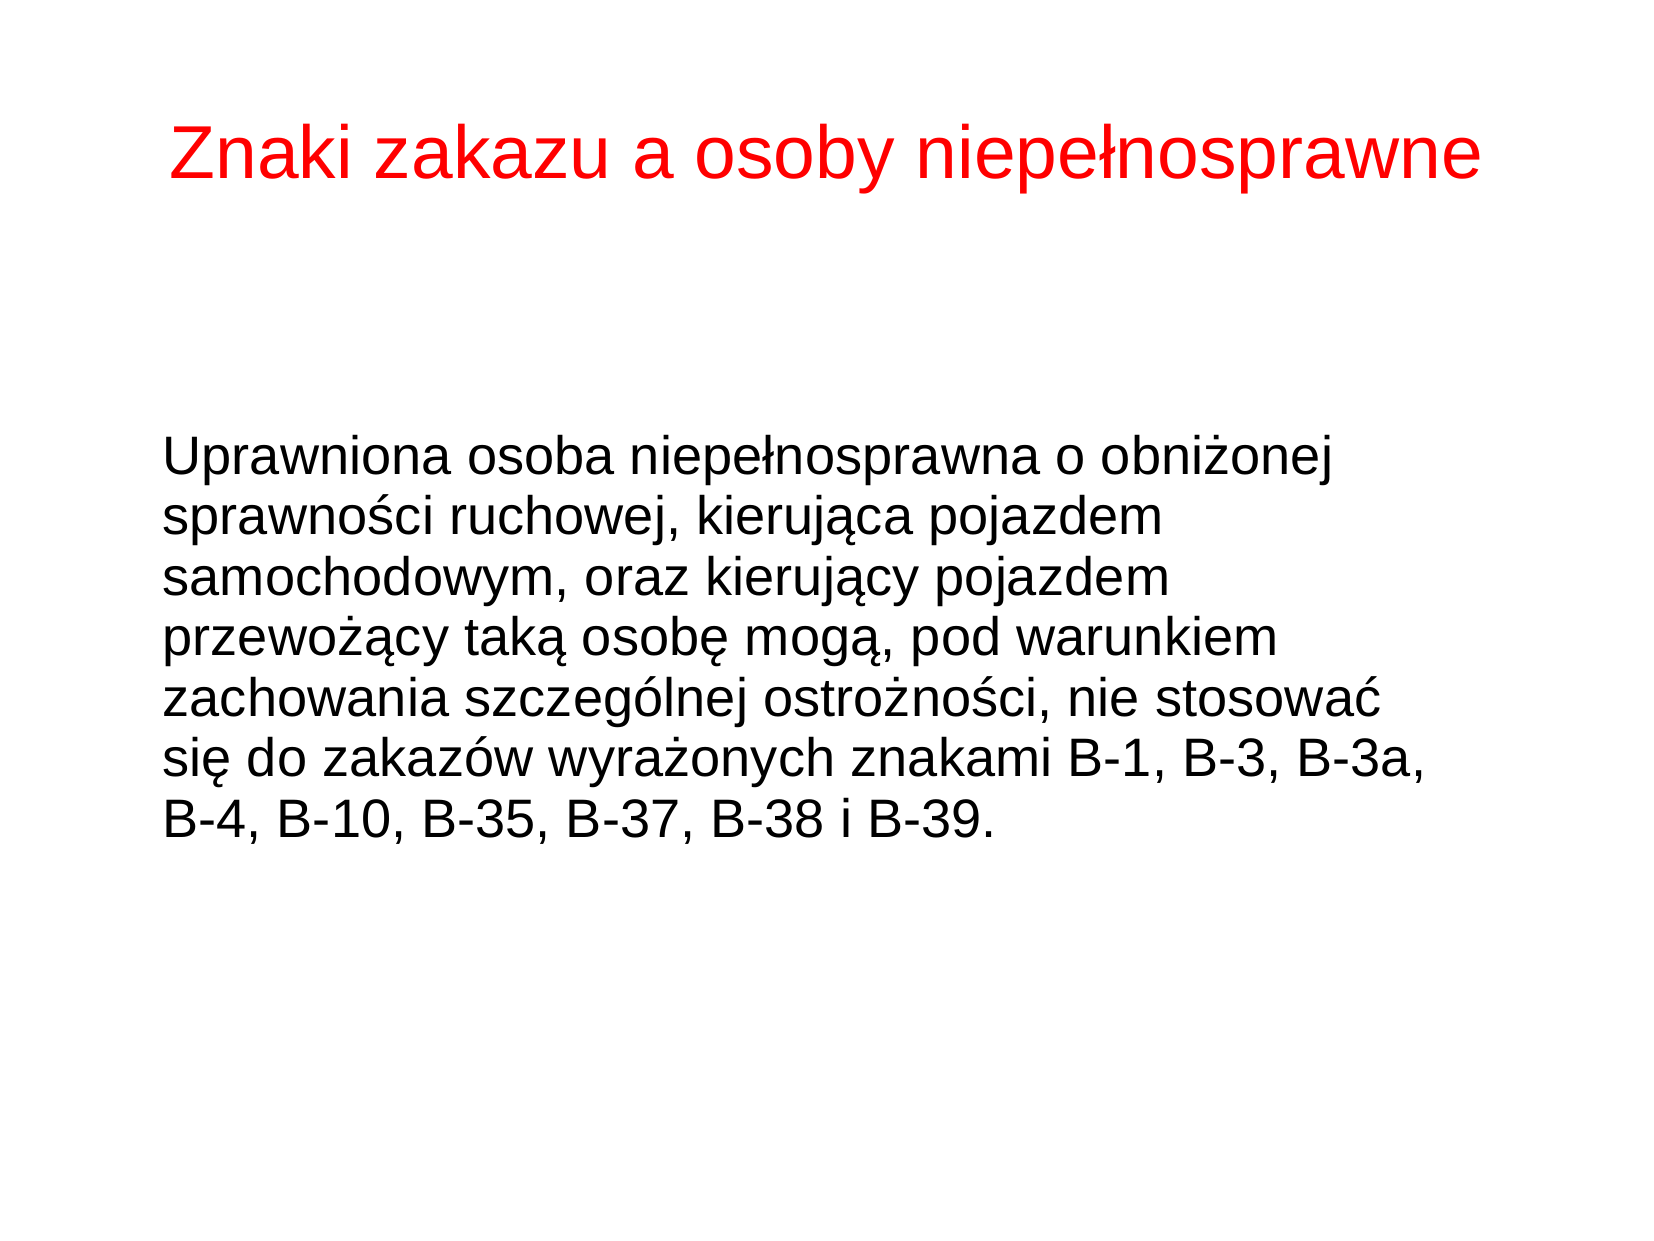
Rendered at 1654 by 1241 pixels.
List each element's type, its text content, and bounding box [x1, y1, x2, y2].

text_box Uprawniona osoba niepełnosprawna o obniżonej sprawności ruchowej, kierująca pojazdem samochodowym, oraz kierujący pojazdem przewożący taką osobę mogą, pod warunkiem zachowania szczególnej ostrożności, nie stosować się do zakazów wyrażonych znakami B-1, B-3, B-3a, B-4, B-10, B-35, B-37, B-38 i B-39. [147, 417, 1477, 857]
title Znaki zakazu a osoby niepełnosprawne [82, 56, 1571, 250]
